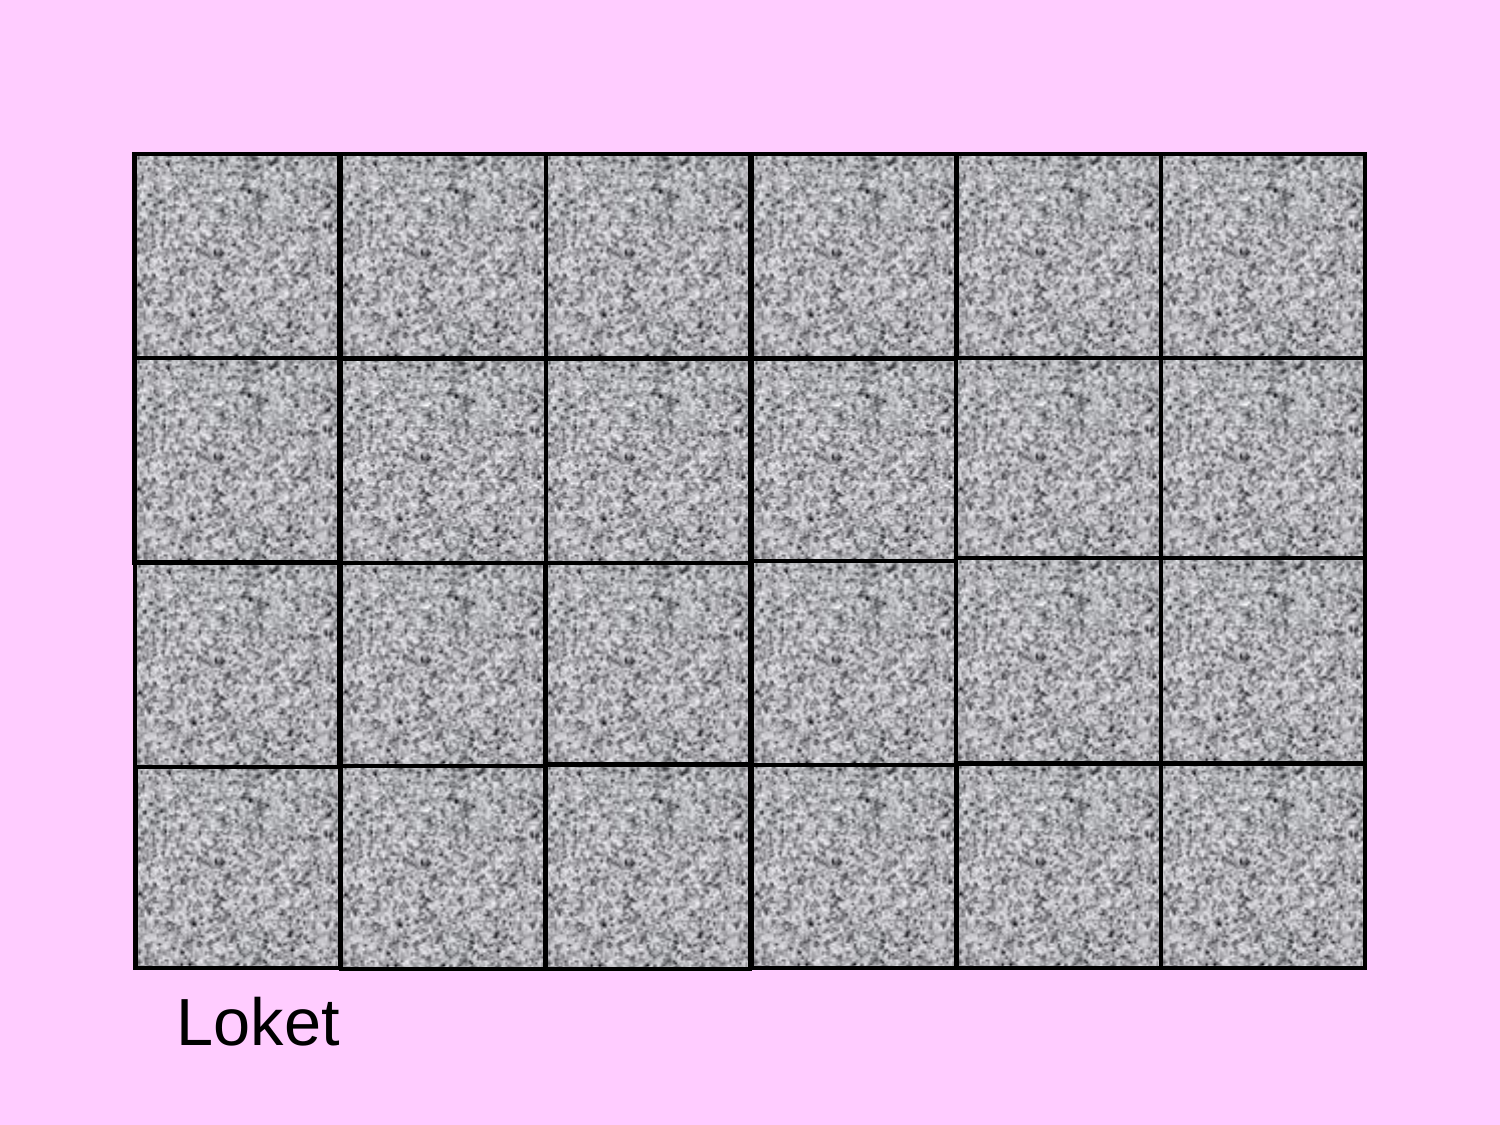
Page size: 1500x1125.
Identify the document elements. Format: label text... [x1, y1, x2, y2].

text_box Loket [161, 971, 546, 1067]
text_box [134, 153, 340, 969]
picture [165, 154, 1332, 971]
text_box [752, 153, 1366, 969]
text_box [341, 153, 751, 970]
